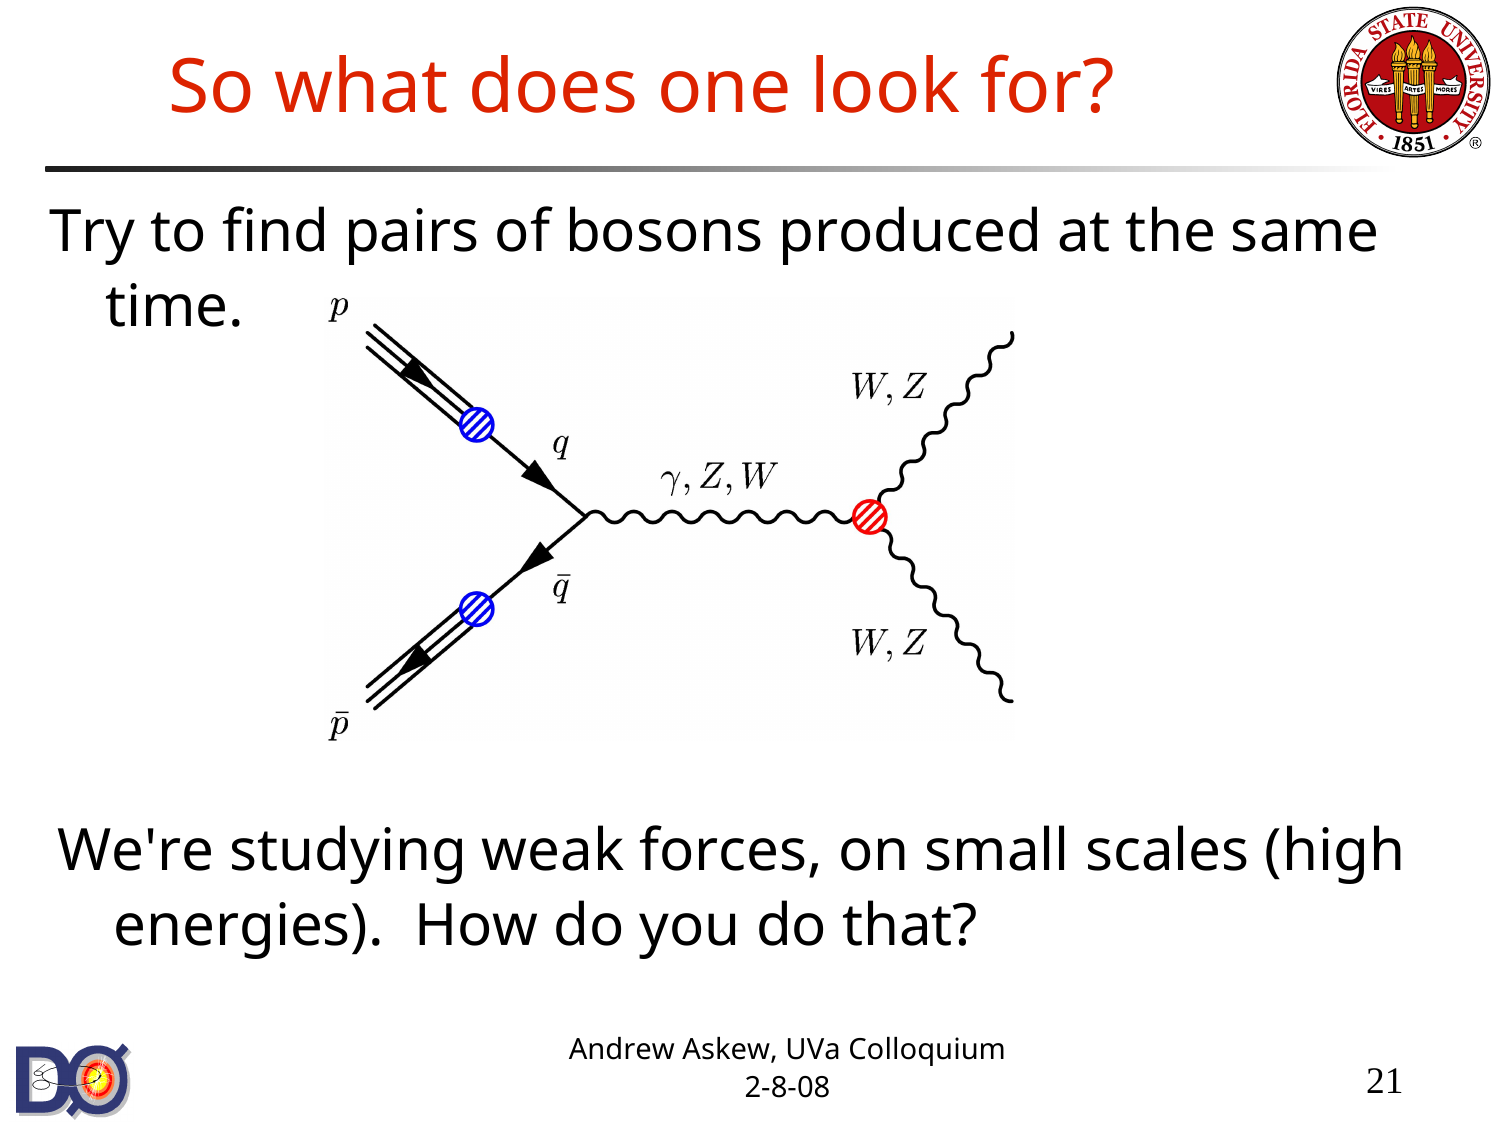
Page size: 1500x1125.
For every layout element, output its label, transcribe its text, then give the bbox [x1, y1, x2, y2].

picture [324, 297, 1015, 741]
text_box We're studying weak forces, on small scales (high energies). How do you do that? [57, 810, 1462, 941]
title So what does one look for? [168, 29, 1313, 137]
picture [1335, 5, 1492, 159]
picture [9, 1042, 134, 1122]
list Try to find pairs of bosons produced at the same time. [49, 190, 1408, 441]
